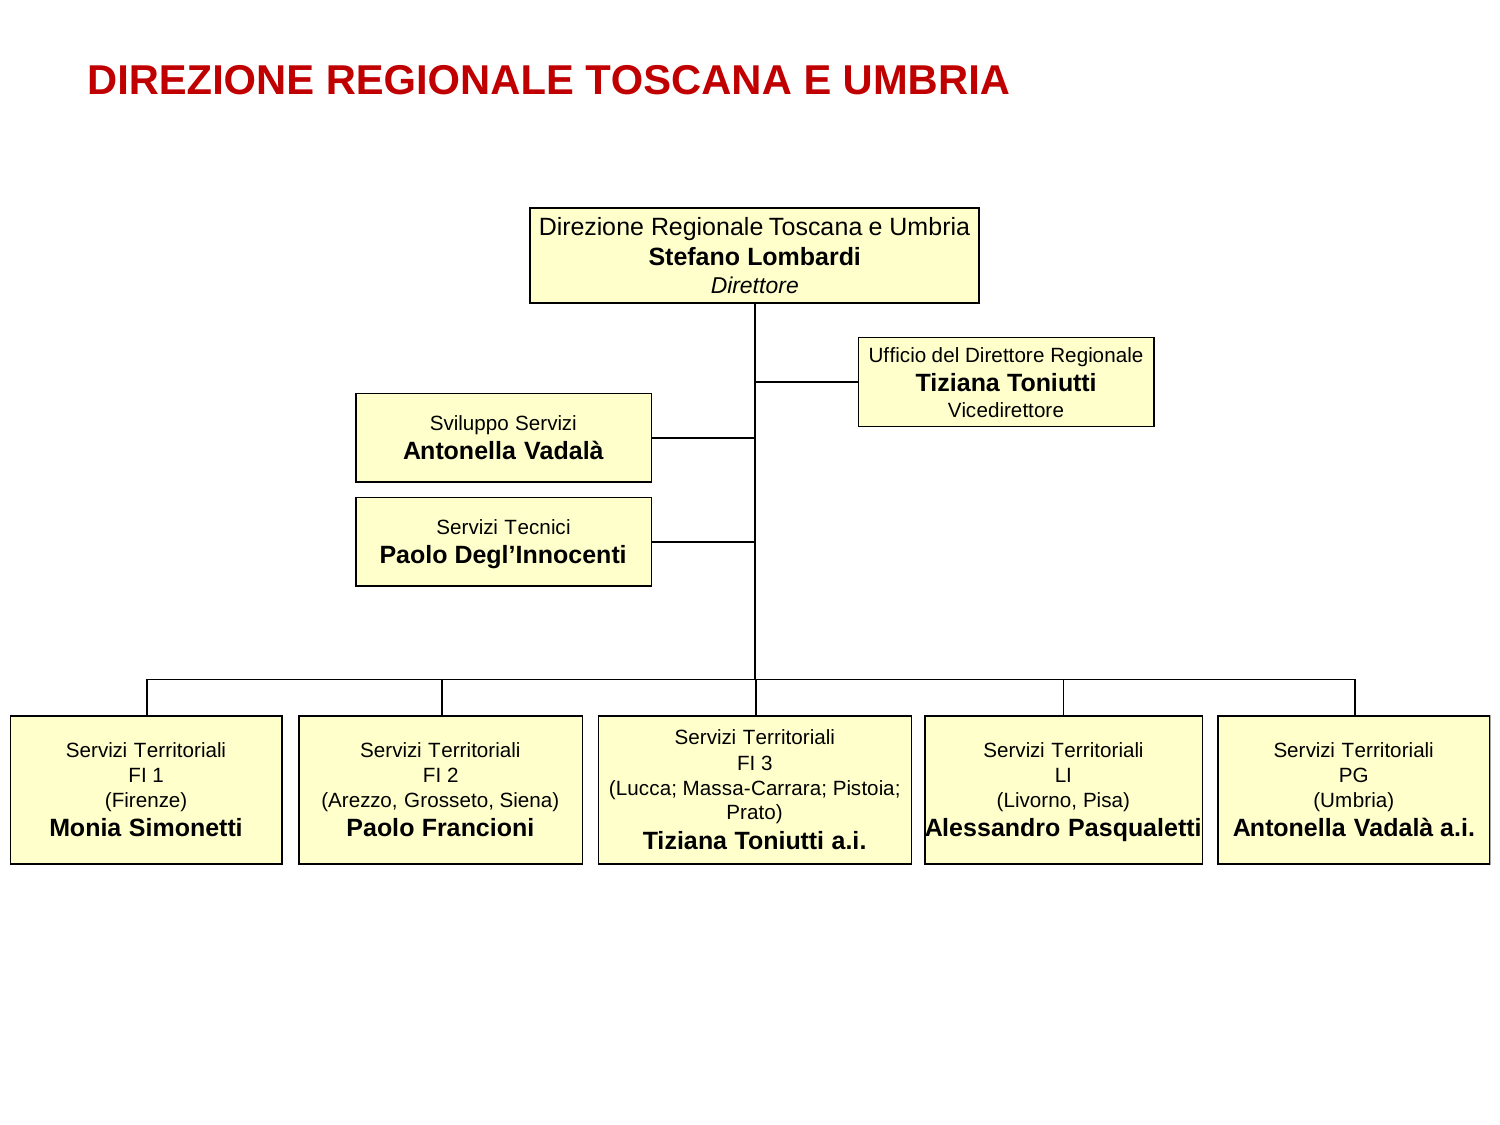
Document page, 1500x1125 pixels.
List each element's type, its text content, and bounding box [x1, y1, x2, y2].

text_box DIREZIONE REGIONALE TOSCANA E UMBRIA [72, 45, 1424, 128]
picture [9, 203, 1491, 870]
